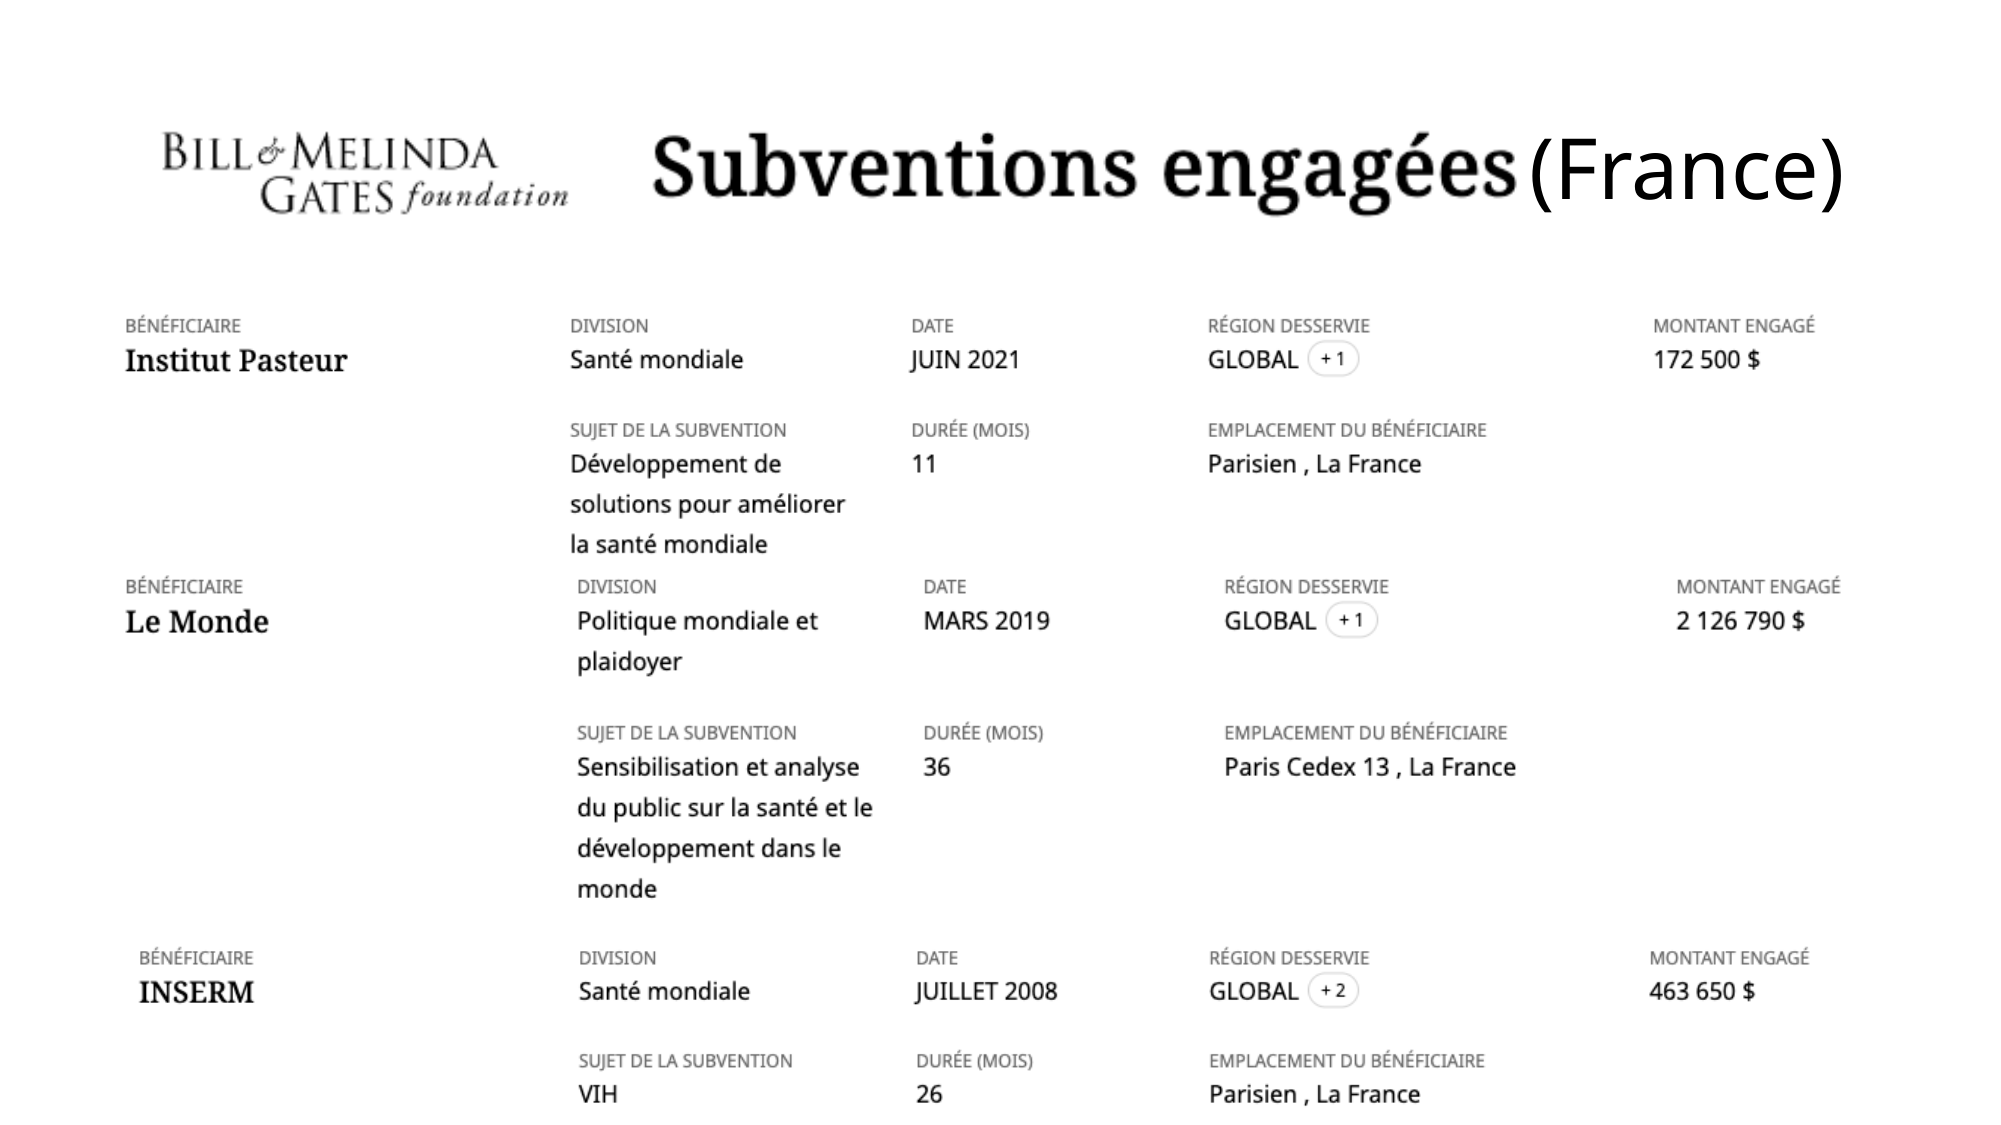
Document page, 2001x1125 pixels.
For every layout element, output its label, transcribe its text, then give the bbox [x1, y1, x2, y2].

title (France) [1514, 80, 1868, 265]
picture [101, 294, 1886, 1125]
picture [132, 99, 606, 265]
picture [637, 115, 1514, 249]
